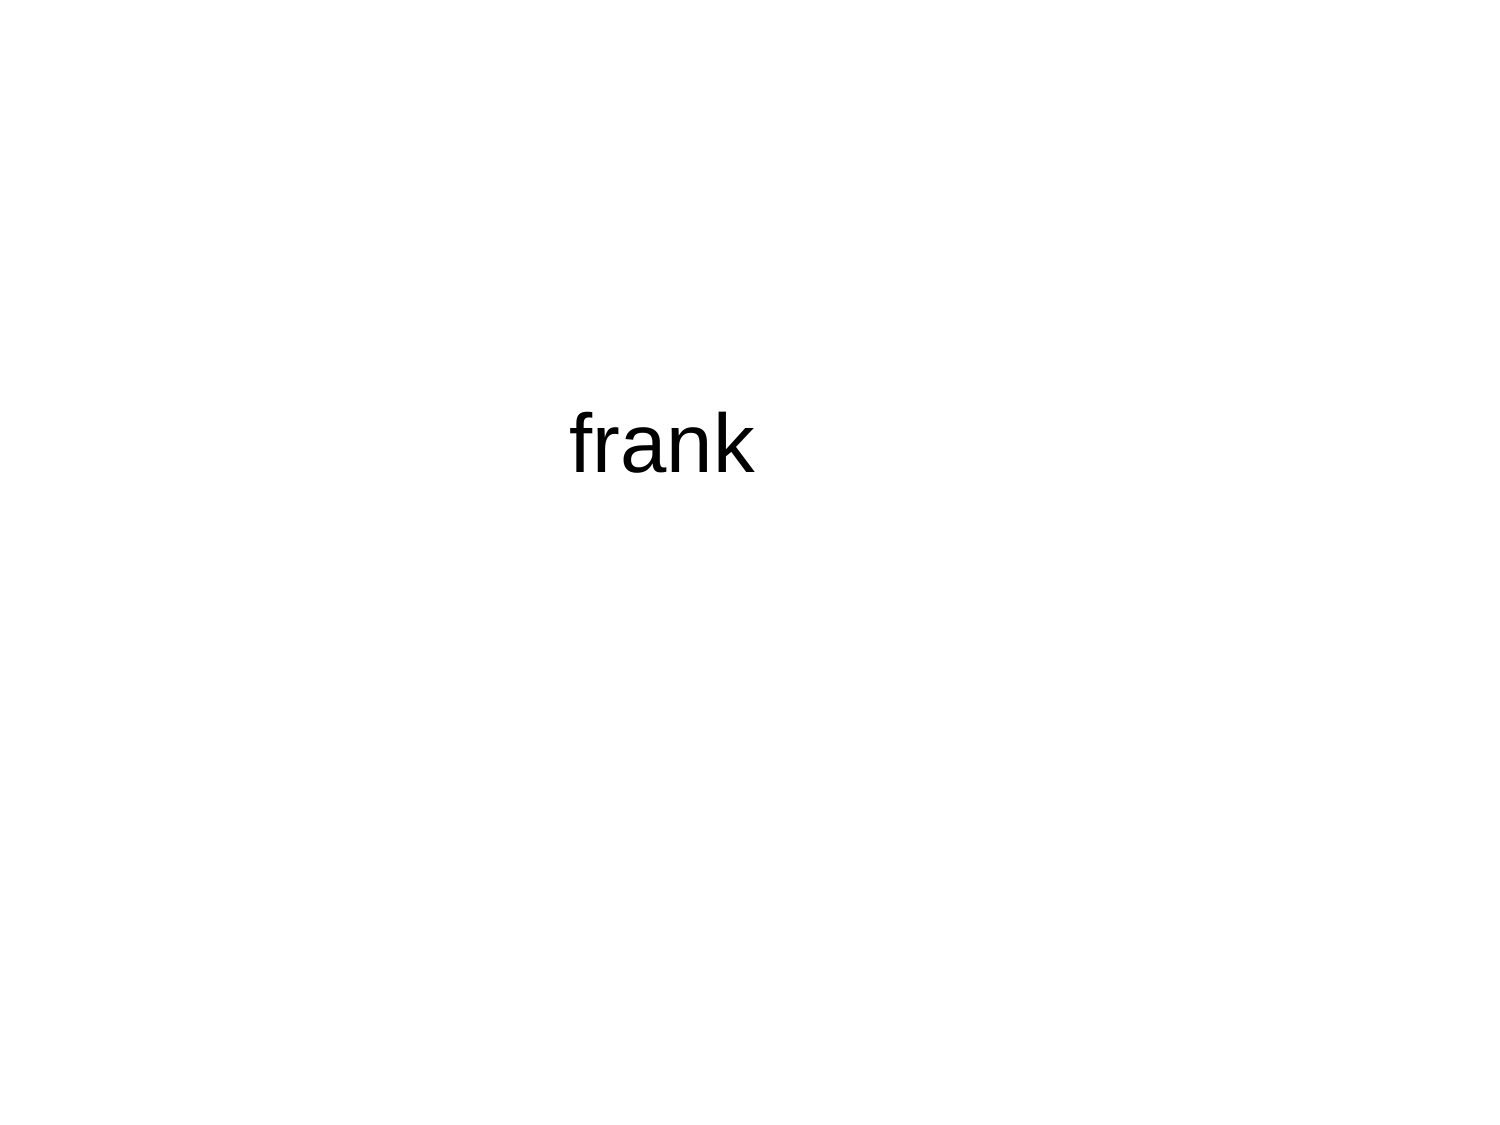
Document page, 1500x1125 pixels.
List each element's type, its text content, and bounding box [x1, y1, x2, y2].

text_box frank [555, 389, 792, 498]
